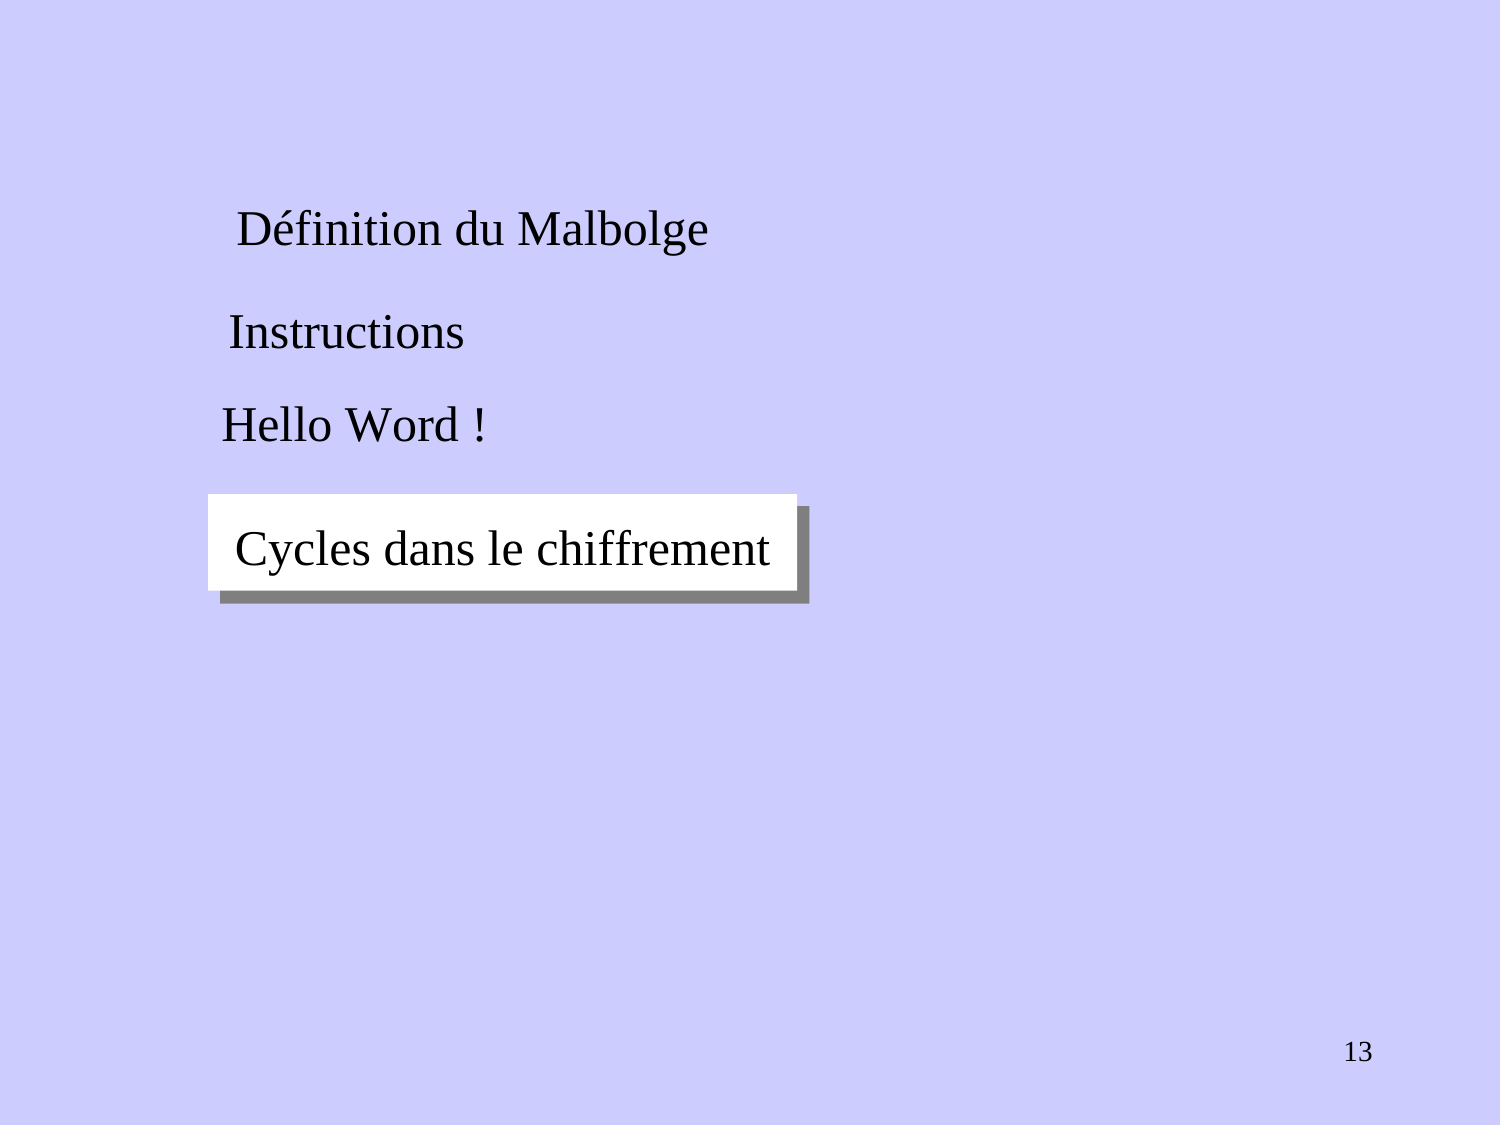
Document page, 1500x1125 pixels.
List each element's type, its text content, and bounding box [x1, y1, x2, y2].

text_box <numéro> [1074, 1025, 1388, 1101]
text_box Instructions [213, 291, 480, 367]
text_box Cycles dans le chiffrement [220, 508, 786, 584]
text_box [208, 494, 798, 591]
text_box Définition du Malbolge [221, 187, 725, 263]
text_box Hello Word ! [206, 383, 504, 460]
